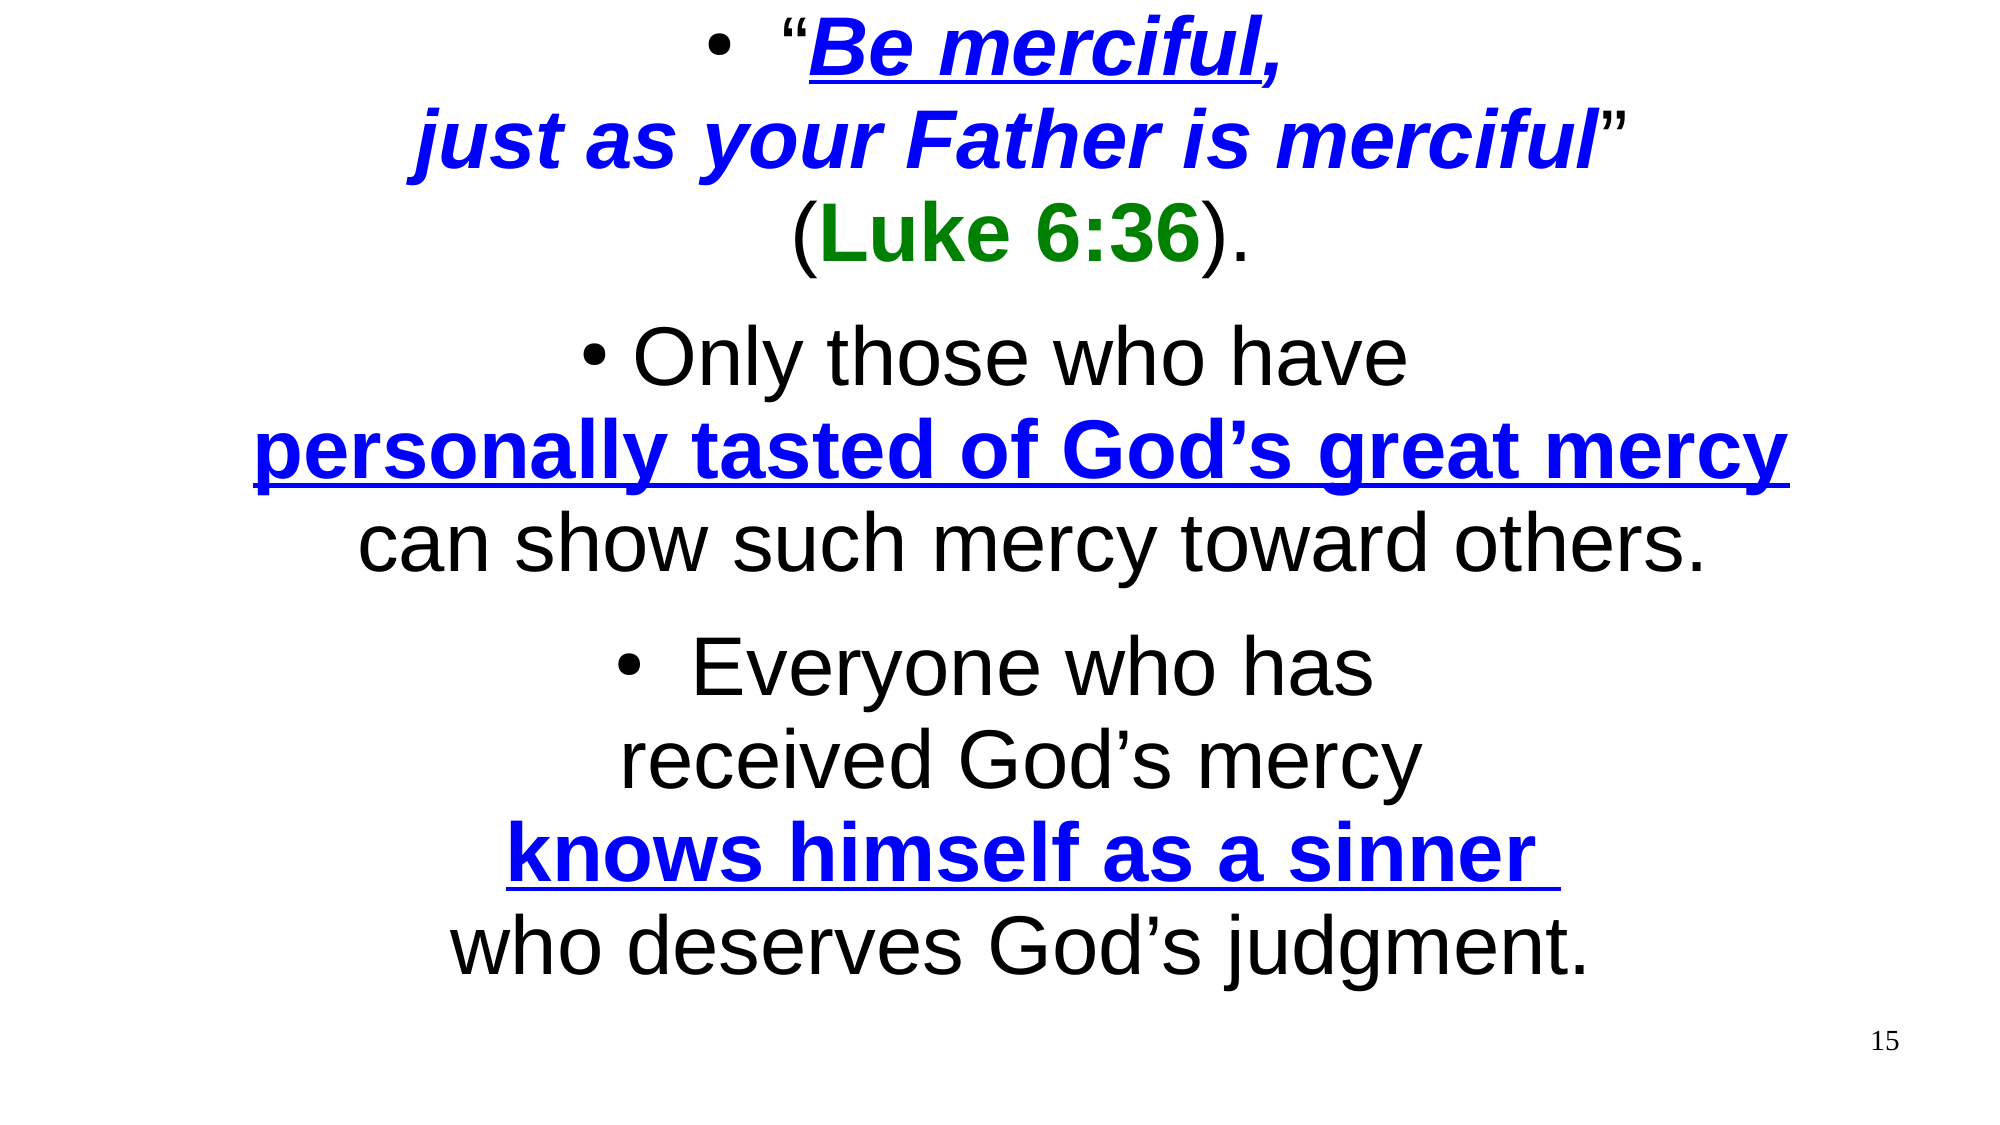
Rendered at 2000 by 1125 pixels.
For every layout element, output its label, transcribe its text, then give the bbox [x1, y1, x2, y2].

list “Be merciful, just as your Father is merciful” (Luke 6:36). Only those who have personally tasted of God’s great mercy can show such mercy toward others. Everyone who has received God’s mercy knows himself as a sinner who deserves God’s judgment. [0, 0, 1996, 1123]
